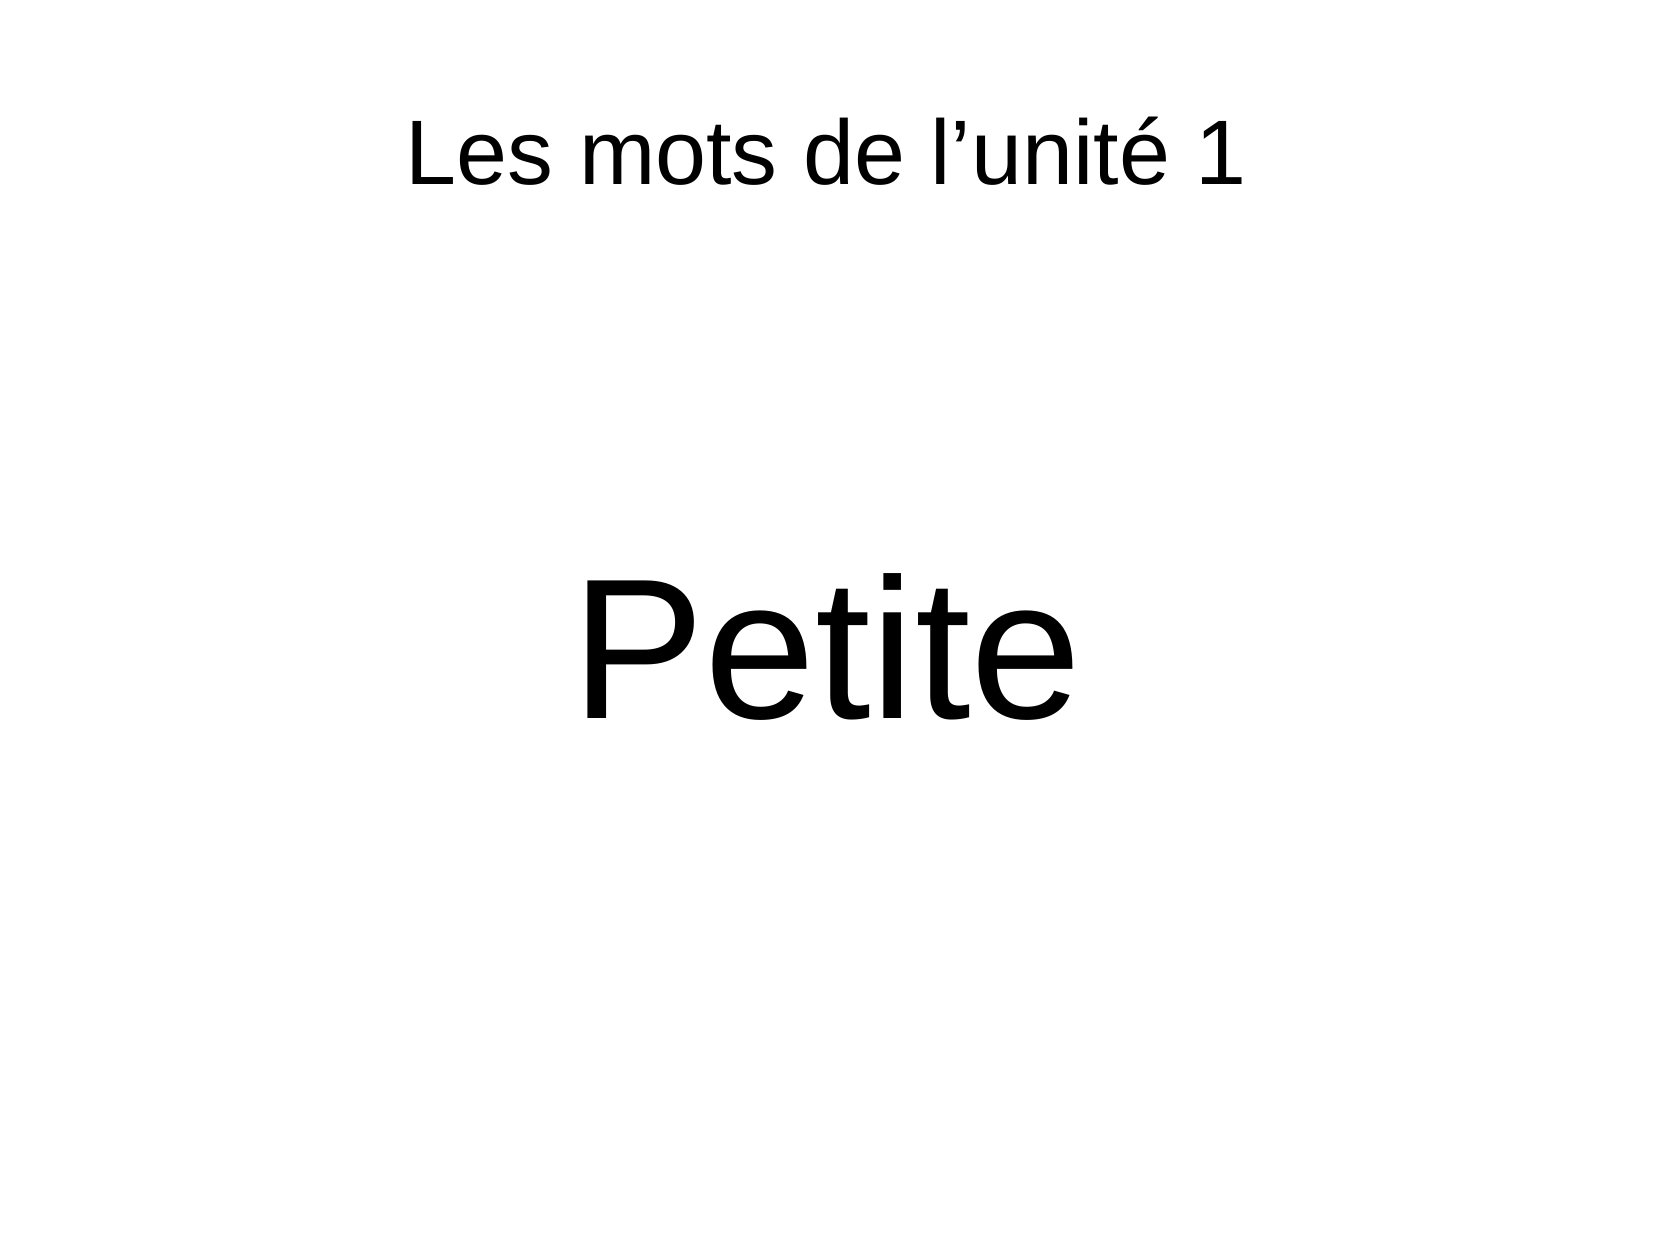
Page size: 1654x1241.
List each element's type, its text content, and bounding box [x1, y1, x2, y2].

subtitle Petite [82, 290, 1571, 1010]
title Les mots de l’unité 1 [82, 49, 1571, 257]
